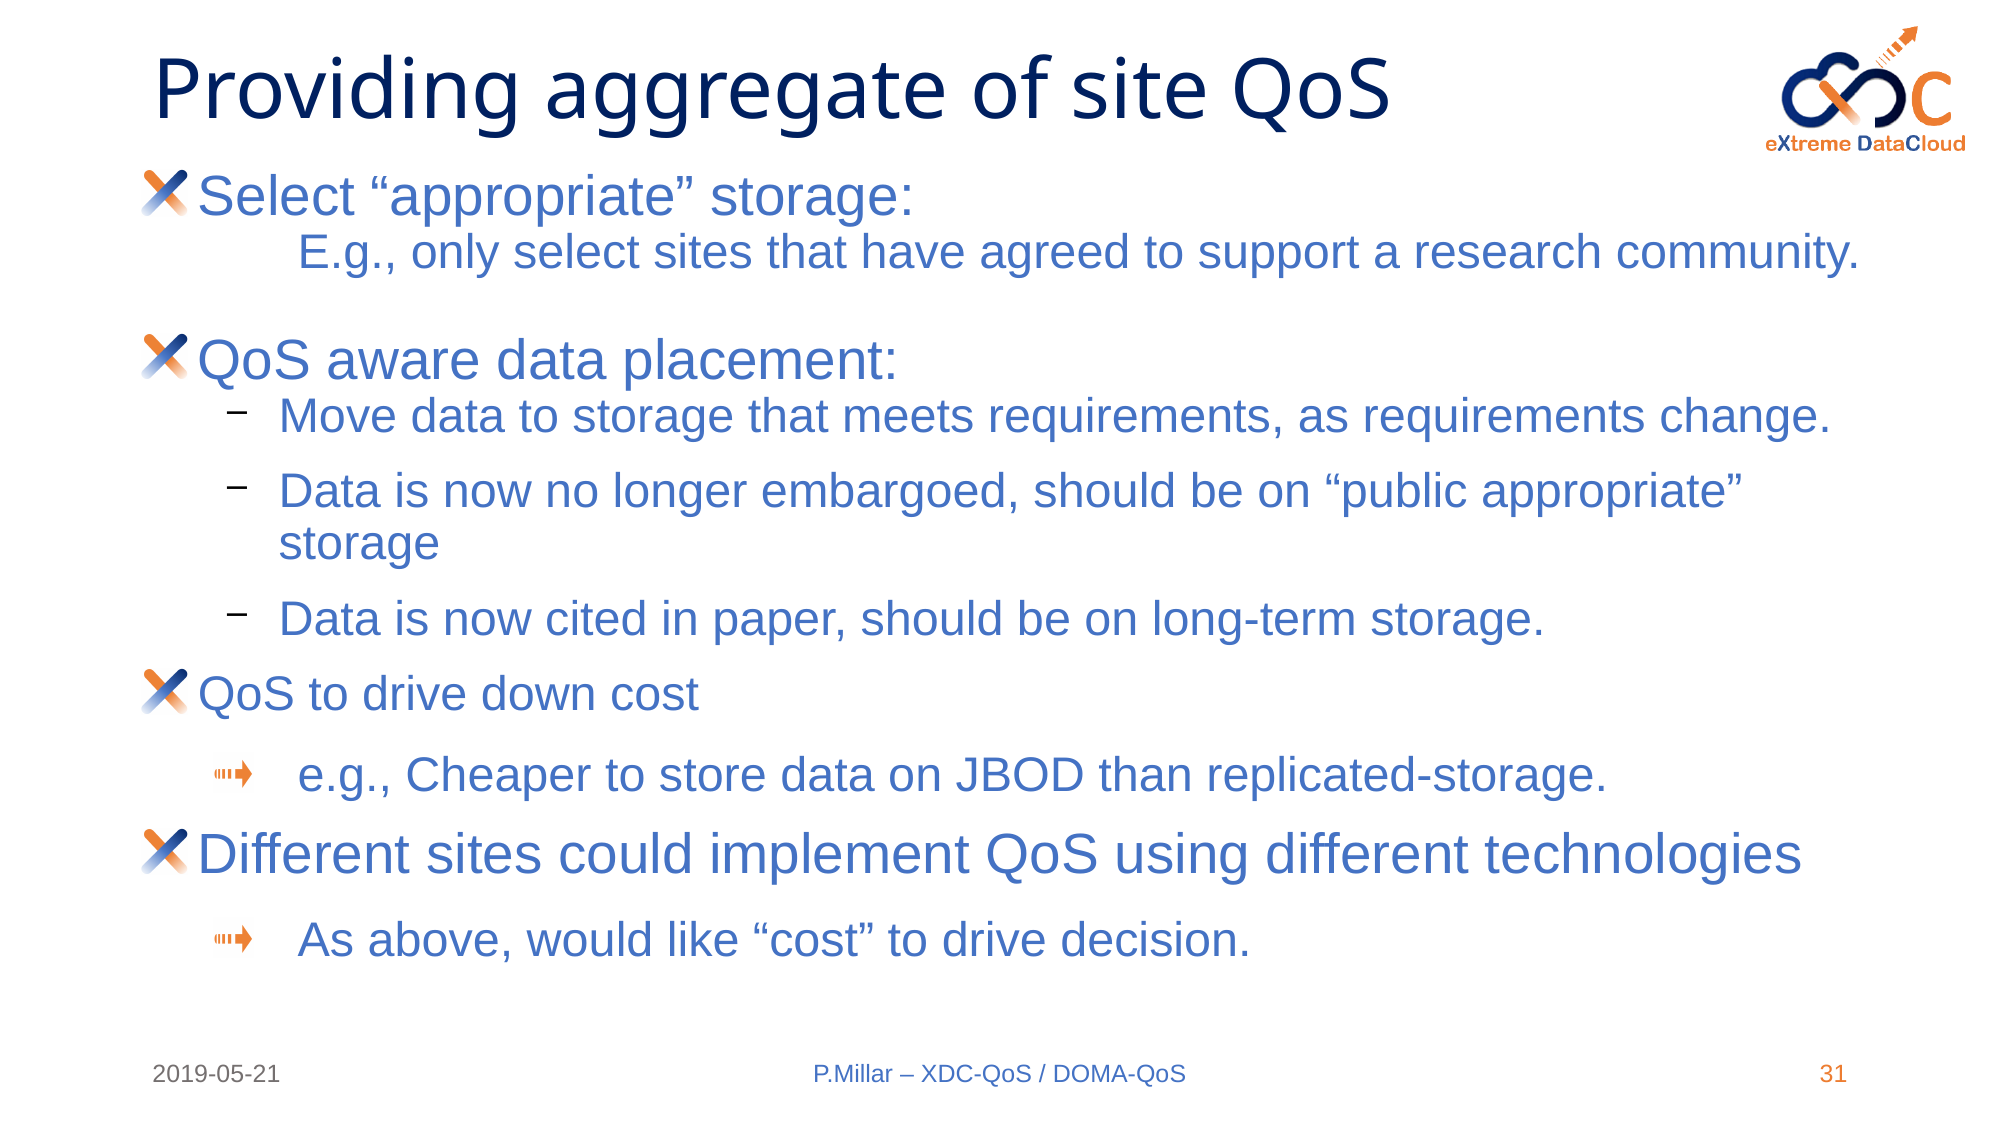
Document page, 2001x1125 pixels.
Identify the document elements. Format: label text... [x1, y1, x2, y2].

slide_number 2019-05-21 [137, 1042, 588, 1103]
slide_number <number> [1412, 1042, 1863, 1103]
picture [1777, 18, 1985, 170]
footer P.Millar – XDC-QoS / DOMA-QoS [662, 1042, 1338, 1103]
list Select “appropriate” storage: E.g., only select sites that have agreed to support a research community. QoS aware data placement: Move data to storage that meets requirements, as requirements change. Data is now no longer embargoed, should be on “public appropriate” storage Data is now cited in paper, should be on long-term storage. QoS to drive down cost e.g., Cheaper to store data on JBOD than replicated-storage. Different sites could implement QoS using different technologies As above, would like “cost” to drive decision. [126, 151, 1905, 1017]
title Providing aggregate of site QoS [137, 18, 1777, 151]
